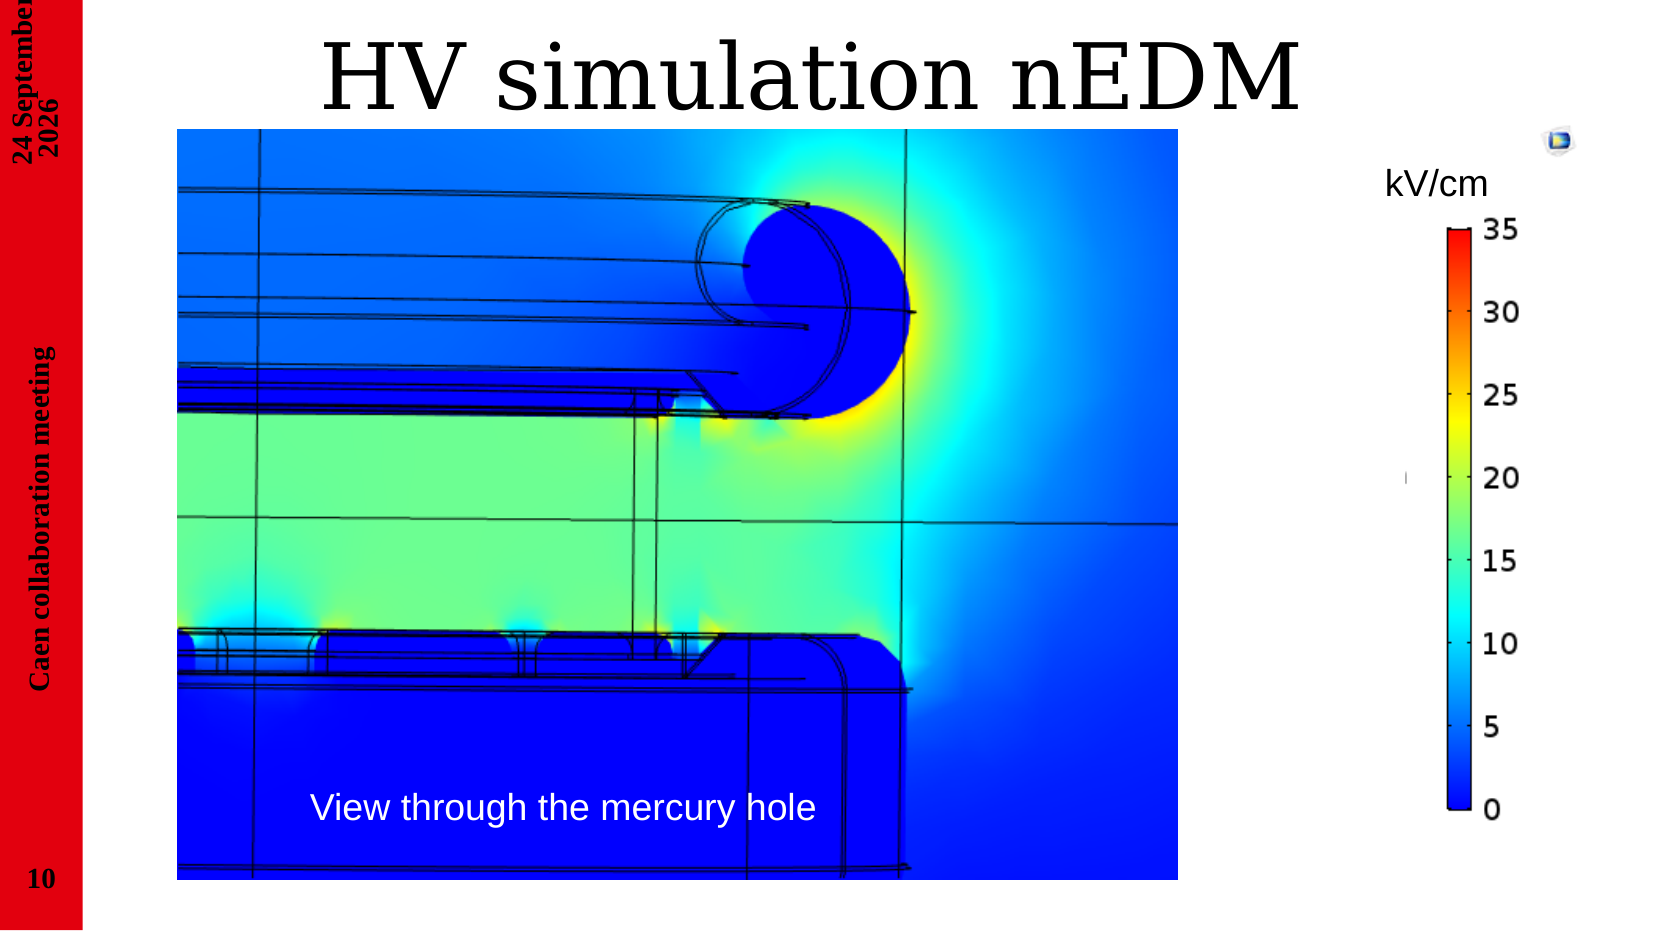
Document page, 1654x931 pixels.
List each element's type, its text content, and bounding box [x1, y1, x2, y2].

picture [1405, 118, 1583, 869]
text_box View through the mercury hole [295, 779, 839, 879]
picture [177, 156, 1178, 880]
text_box kV/cm [1370, 155, 1524, 255]
title HV simulation nEDM [82, 0, 1571, 156]
